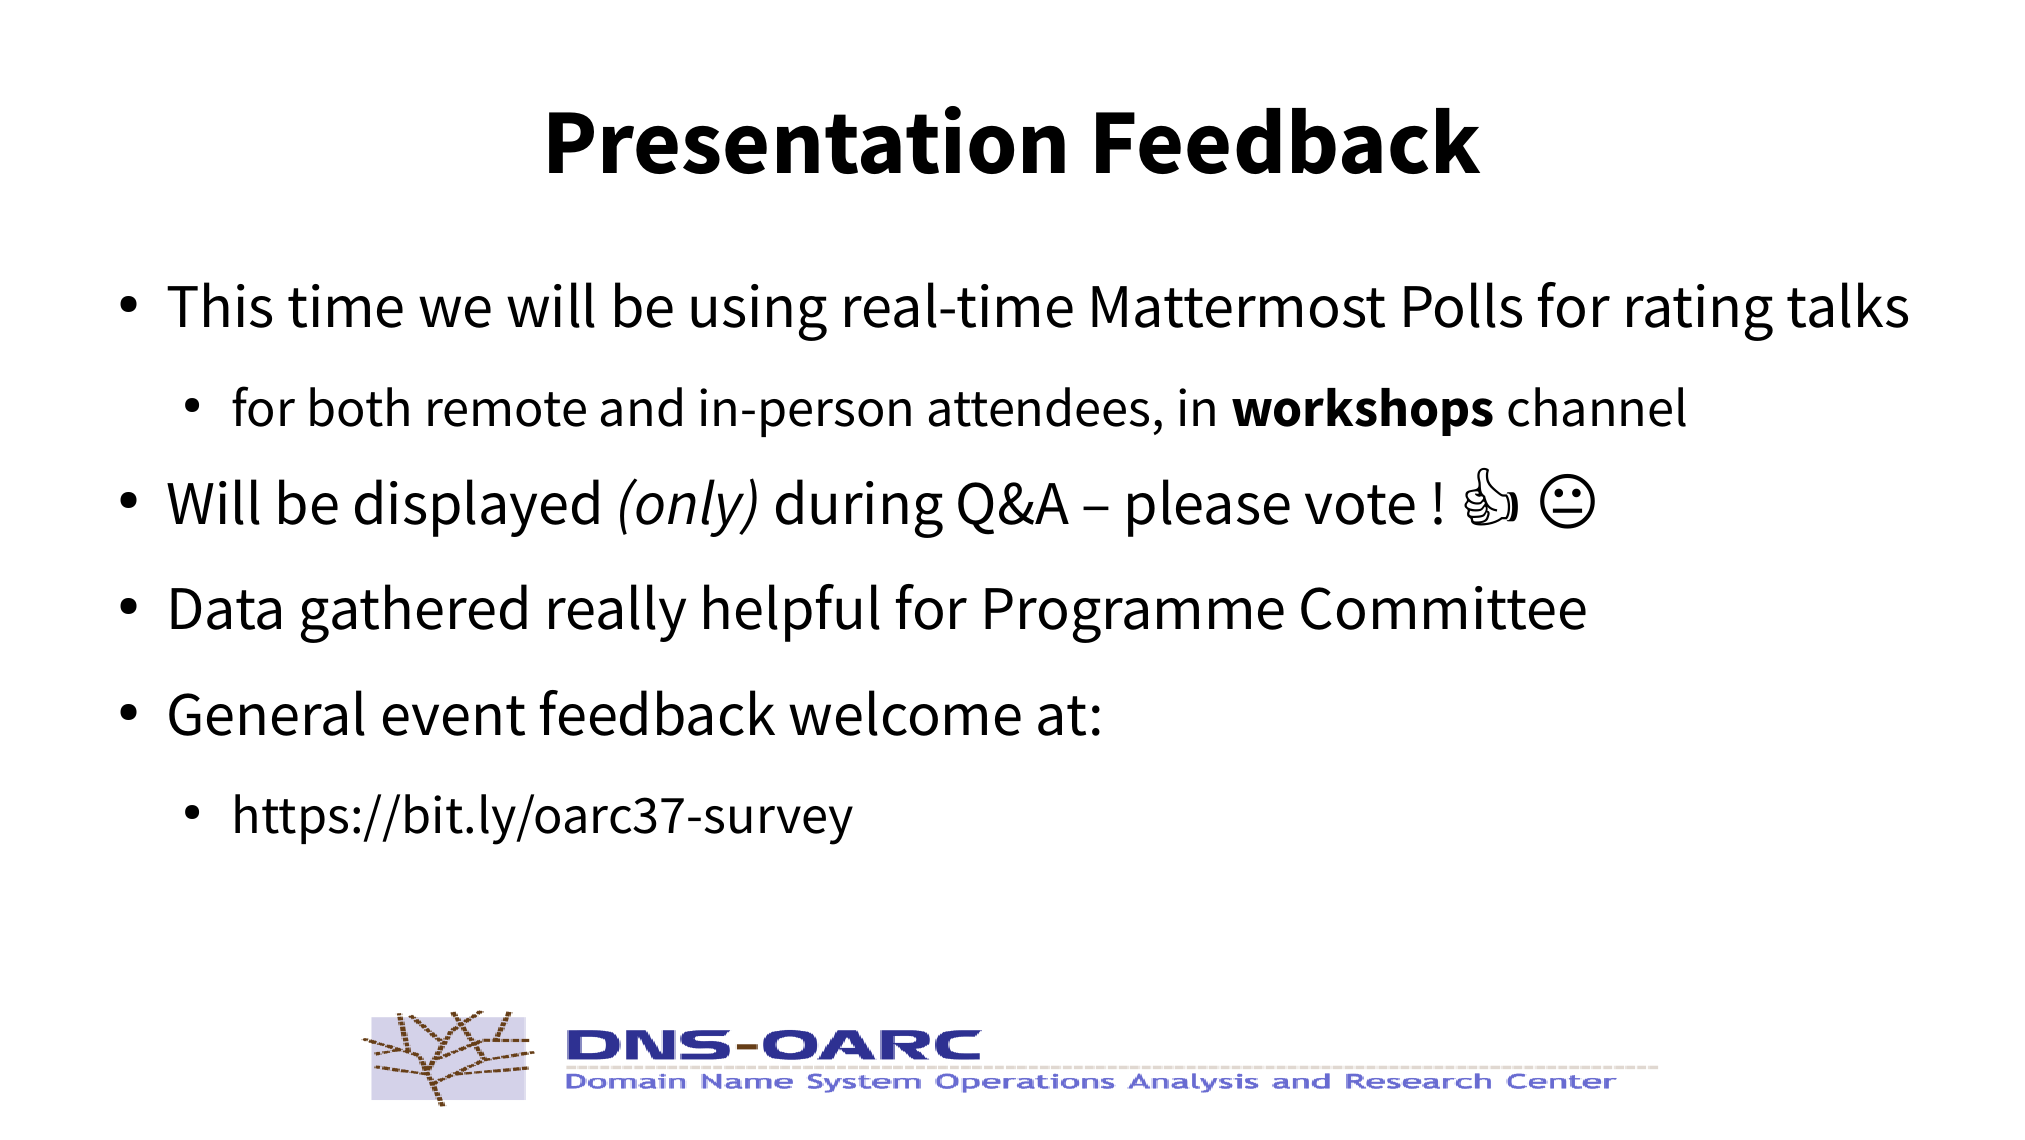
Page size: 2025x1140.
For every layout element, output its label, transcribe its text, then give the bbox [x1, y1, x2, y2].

title Presentation Feedback [101, 45, 1924, 236]
list This time we will be using real-time Mattermost Polls for rating talks for both remote and in-person attendees, in workshops channel Will be displayed (only) during Q&A – please vote ! 👍‍ 😐 👎‍ Data gathered really helpful for Programme Committee General event feedback welcome at: https://bit.ly/oarc37-survey [101, 266, 1924, 928]
picture [289, 1004, 1700, 1113]
